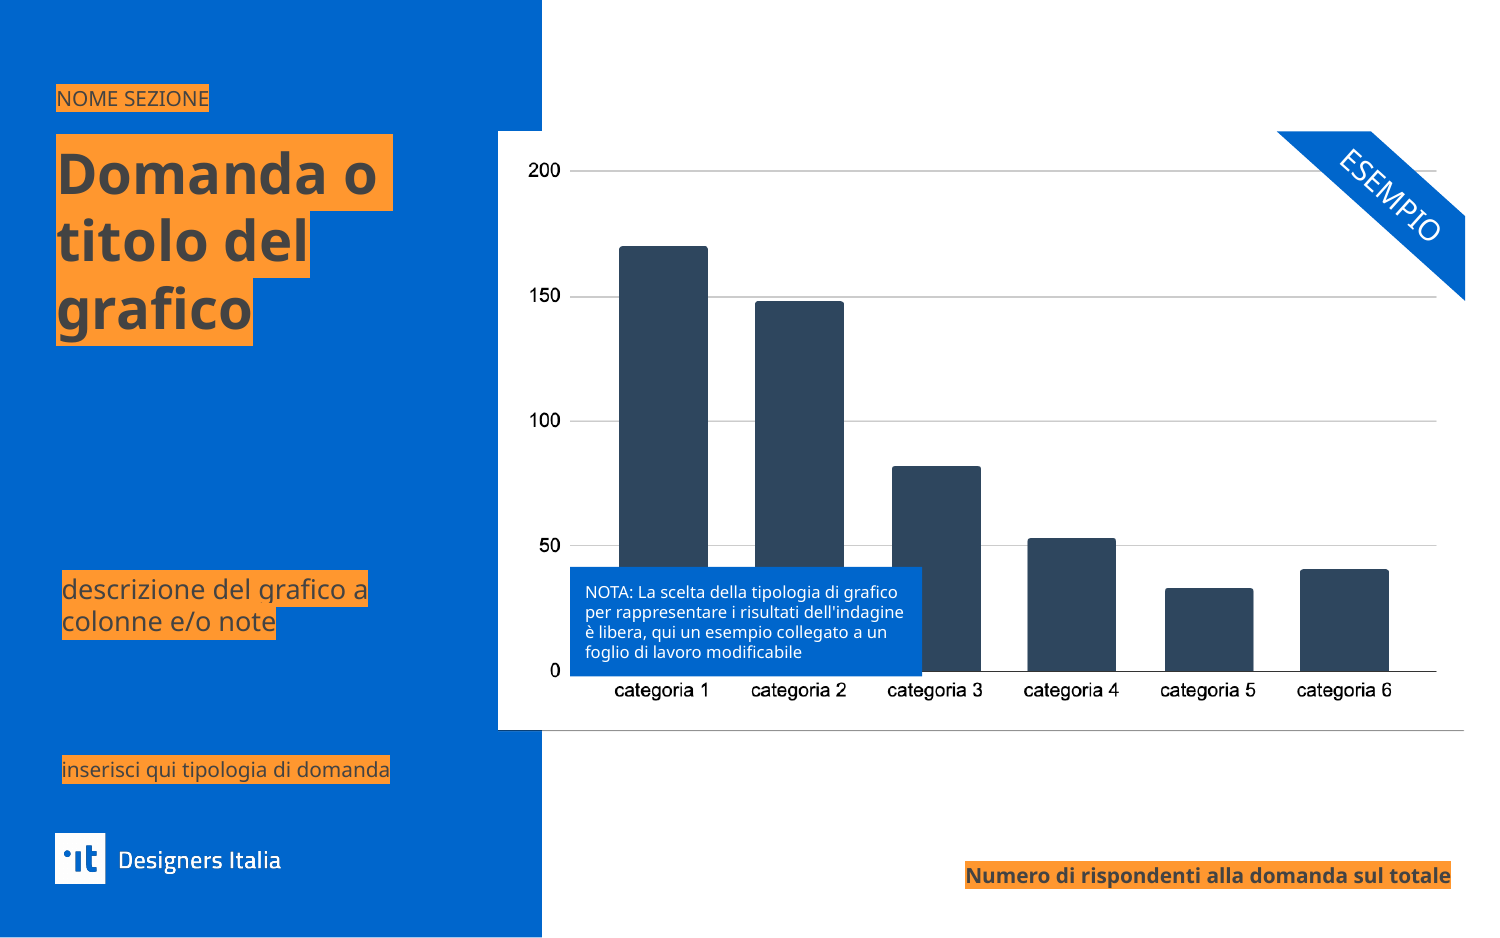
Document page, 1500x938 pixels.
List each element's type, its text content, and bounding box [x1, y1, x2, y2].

text_box Numero di rispondenti alla domanda sul totale [854, 847, 1466, 917]
text_box NOME SEZIONE [41, 72, 463, 124]
text_box NOTA: La scelta della tipologia di grafico per rappresentare i risultati dell'indagine è libera, qui un esempio collegato a un foglio di lavoro modificabile [570, 566, 923, 677]
text_box [1276, 131, 1466, 301]
text_box [0, 0, 542, 938]
text_box ESEMPIO [1312, 120, 1472, 271]
picture [498, 131, 1466, 730]
text_box Domanda o titolo del grafico [41, 123, 489, 427]
text_box descrizione del grafico a colonne e/o note [46, 557, 458, 627]
text_box [1358, 131, 1466, 228]
picture [55, 833, 294, 884]
picture [1372, 131, 1466, 216]
text_box inserisci qui tipologia di domanda [46, 741, 458, 811]
